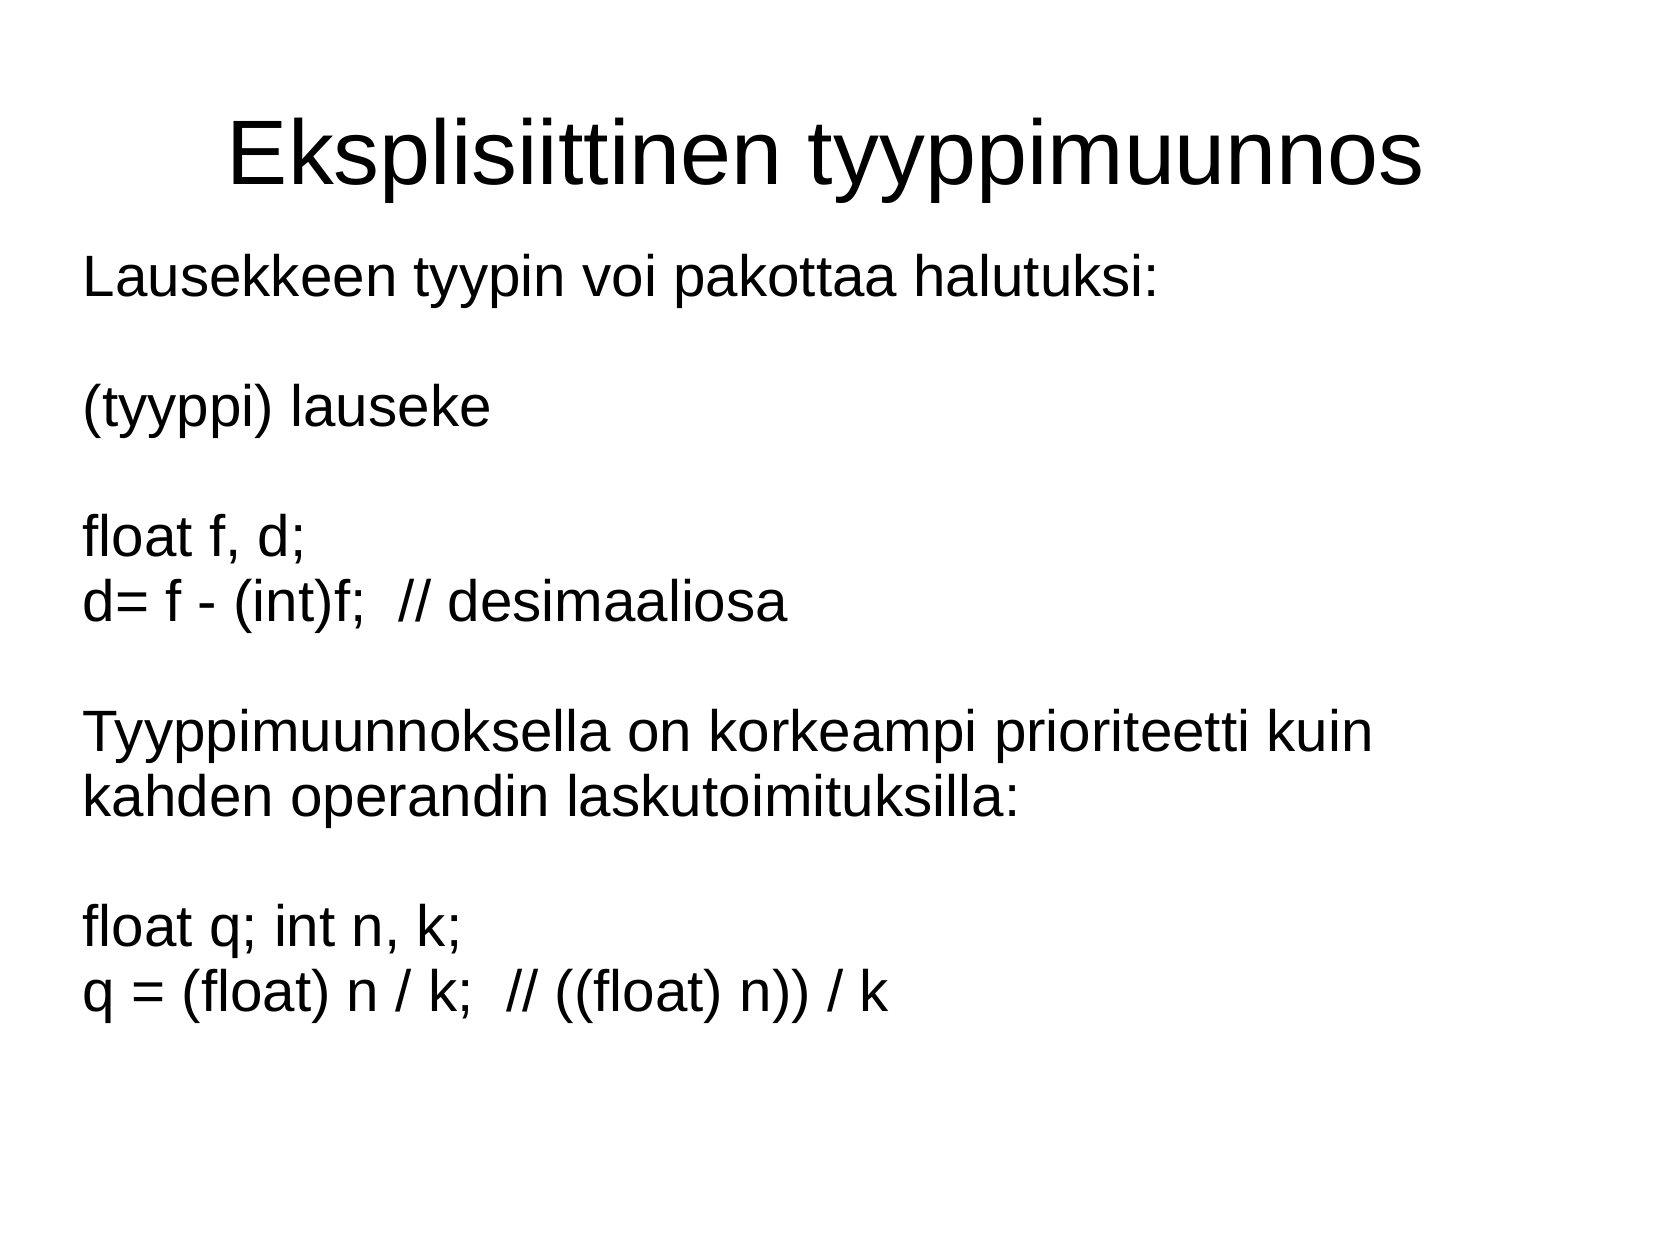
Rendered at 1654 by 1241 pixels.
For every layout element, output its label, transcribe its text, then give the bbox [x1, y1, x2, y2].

title Eksplisiittinen tyyppimuunnos [82, 56, 1571, 243]
subtitle Lausekkeen tyypin voi pakottaa halutuksi: (tyyppi) lauseke float f, d; d= f - (int)f; // desimaaliosa Tyyppimuunnoksella on korkeampi prioriteetti kuin kahden operandin laskutoimituksilla: float q; int n, k; q = (float) n / k; // ((float) n)) / k [82, 243, 1571, 1155]
